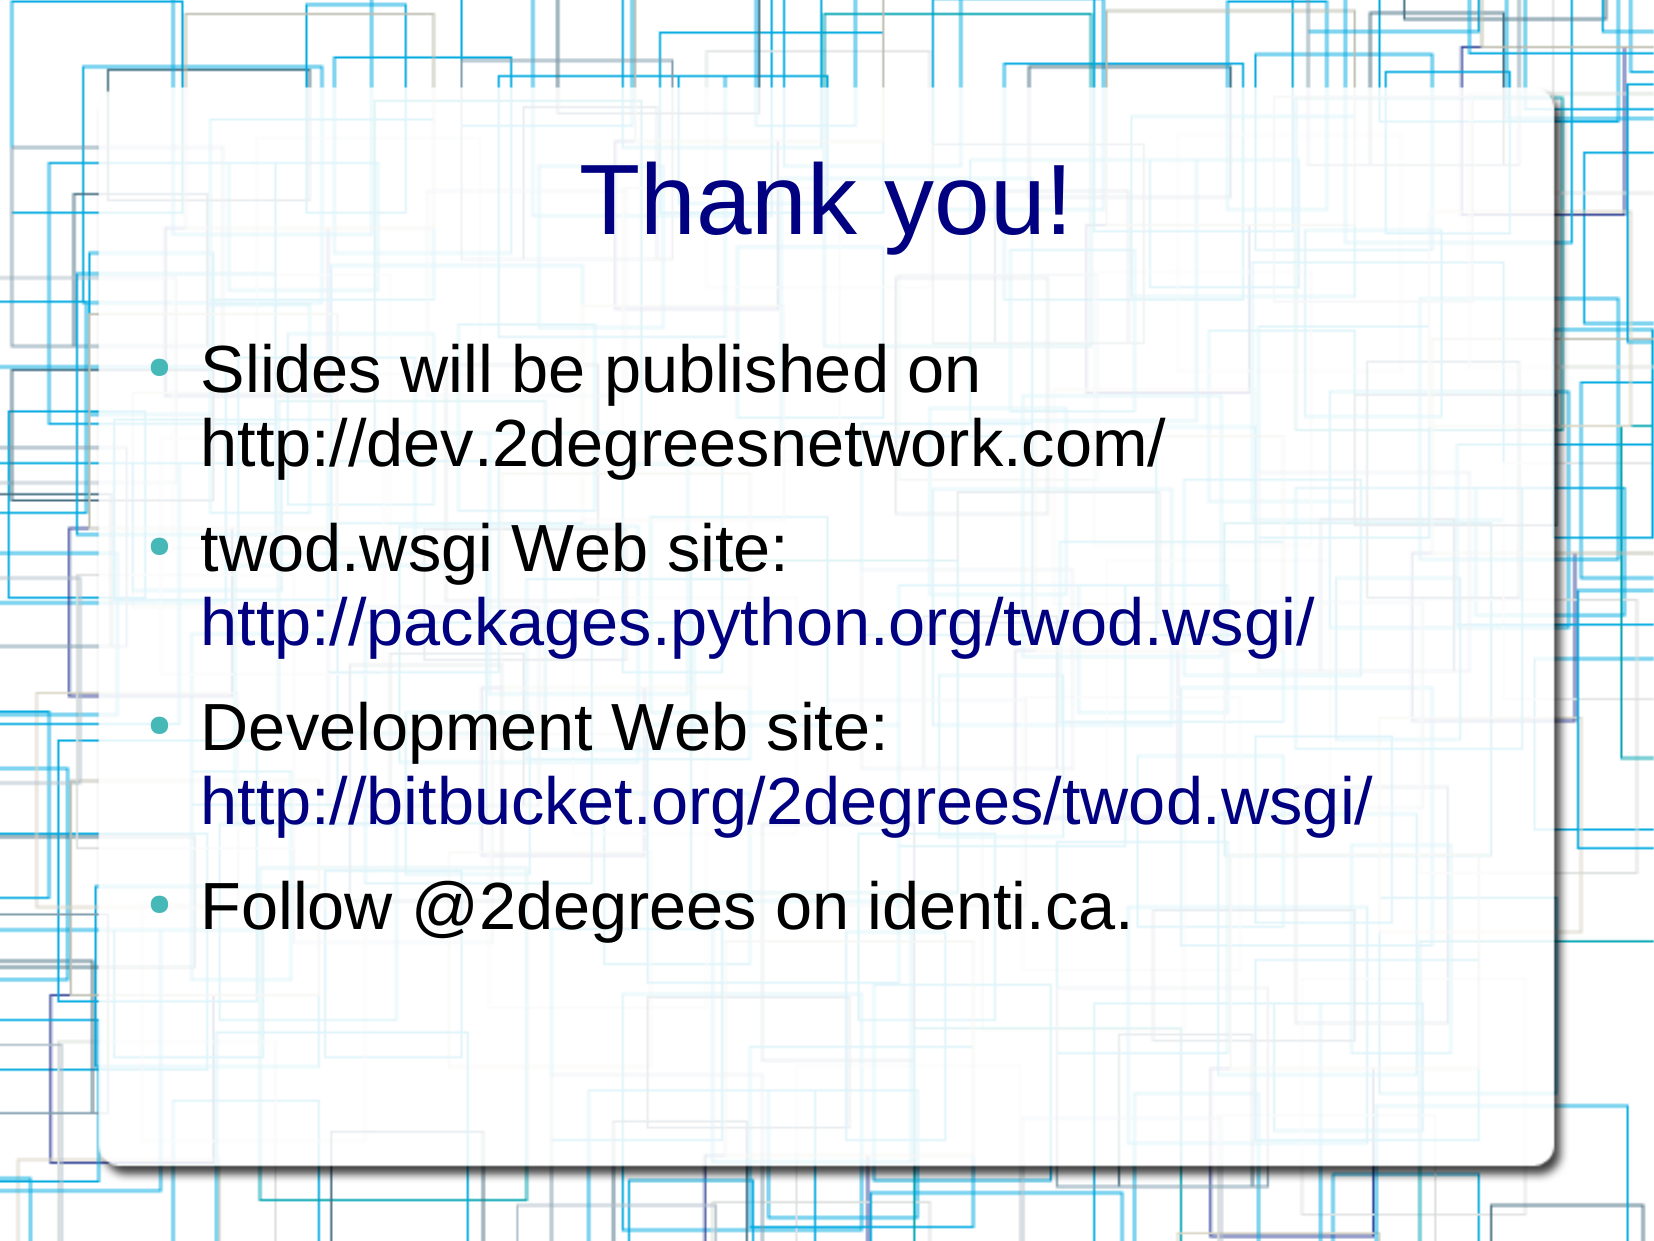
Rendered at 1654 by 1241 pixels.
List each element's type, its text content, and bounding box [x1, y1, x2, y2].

picture [0, 0, 1654, 1241]
list Slides will be published on http://dev.2degreesnetwork.com/ twod.wsgi Web site: http://packages.python.org/twod.wsgi/ Development Web site: http://bitbucket.org/2degrees/twod.wsgi/ Follow @2degrees on identi.ca. [129, 331, 1524, 1136]
title Thank you! [118, 104, 1536, 297]
